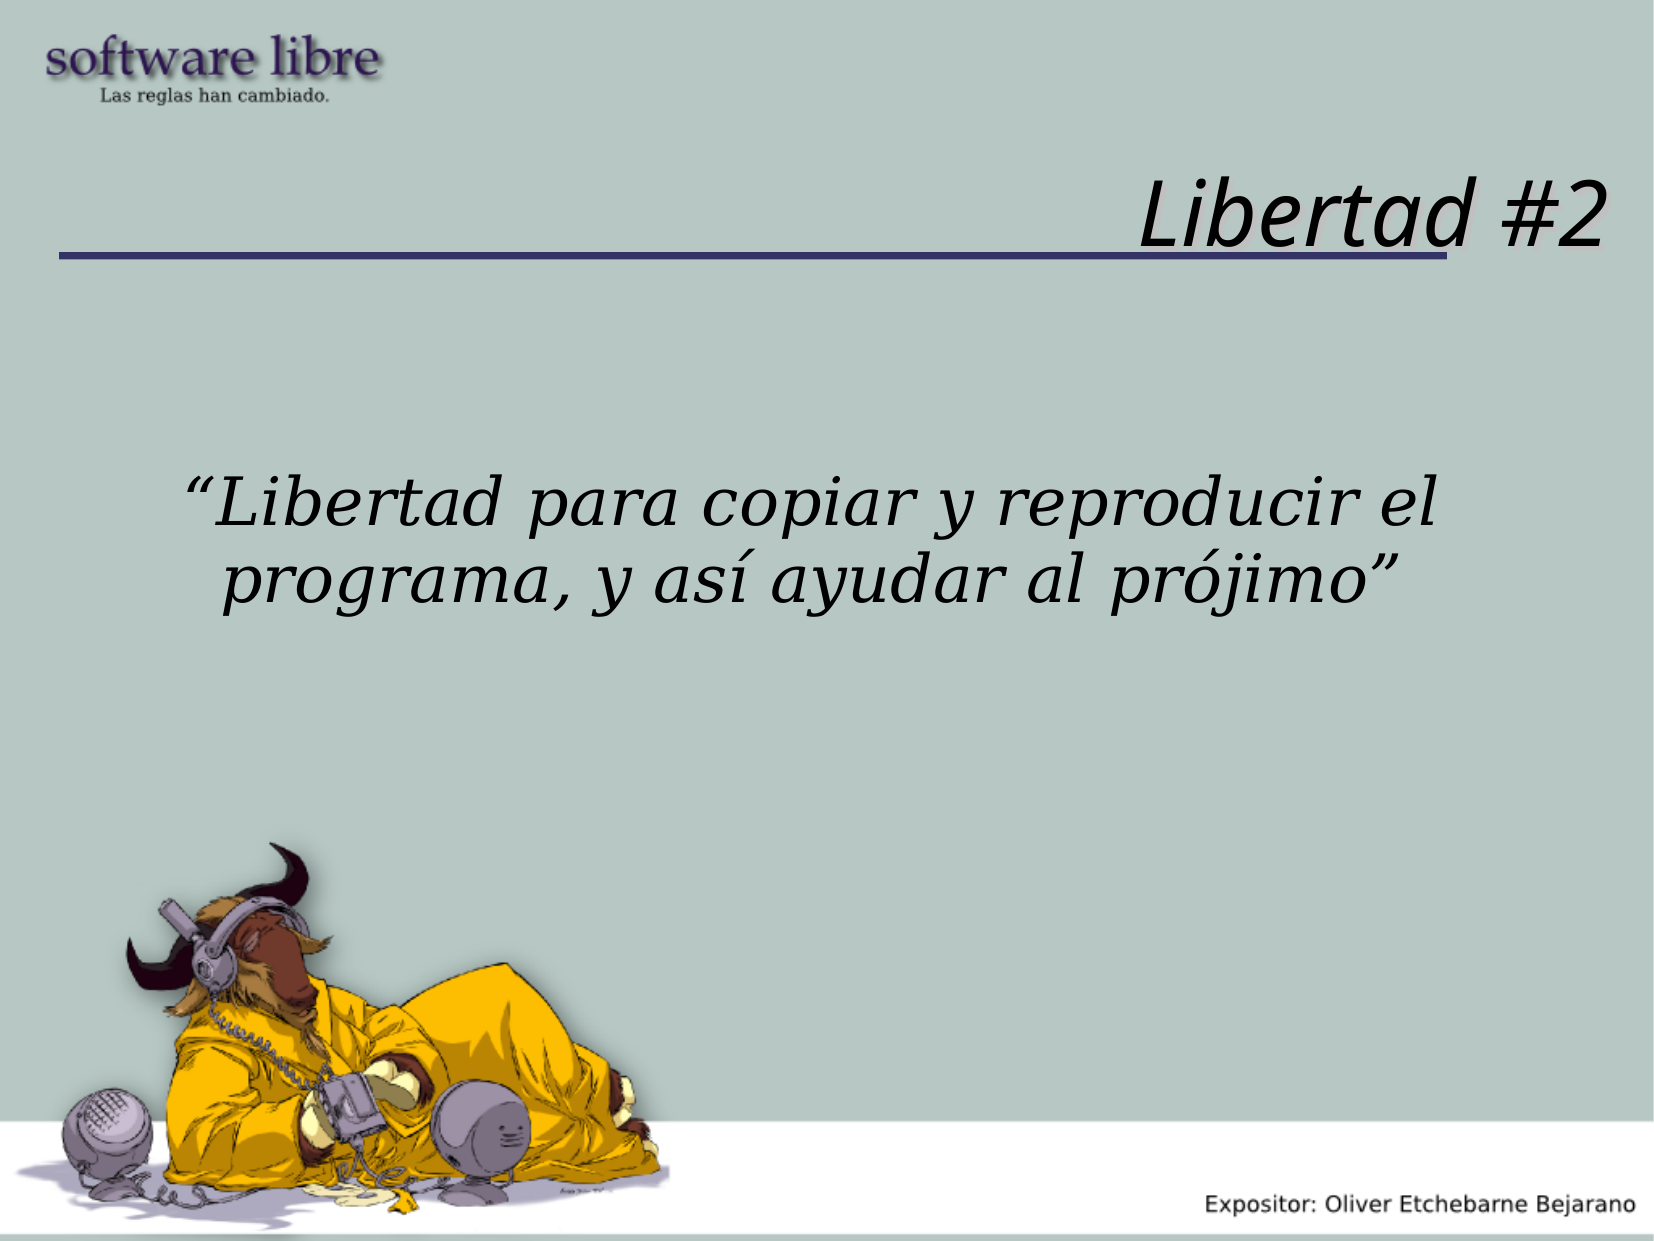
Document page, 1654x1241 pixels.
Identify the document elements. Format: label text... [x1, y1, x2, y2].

text_box [59, 252, 1447, 260]
text_box “Libertad para copiar y reproducir el programa, y así ayudar al prójimo” [118, 360, 1506, 722]
picture [0, 0, 1654, 1241]
text_box Libertad #2 [59, 141, 1625, 266]
